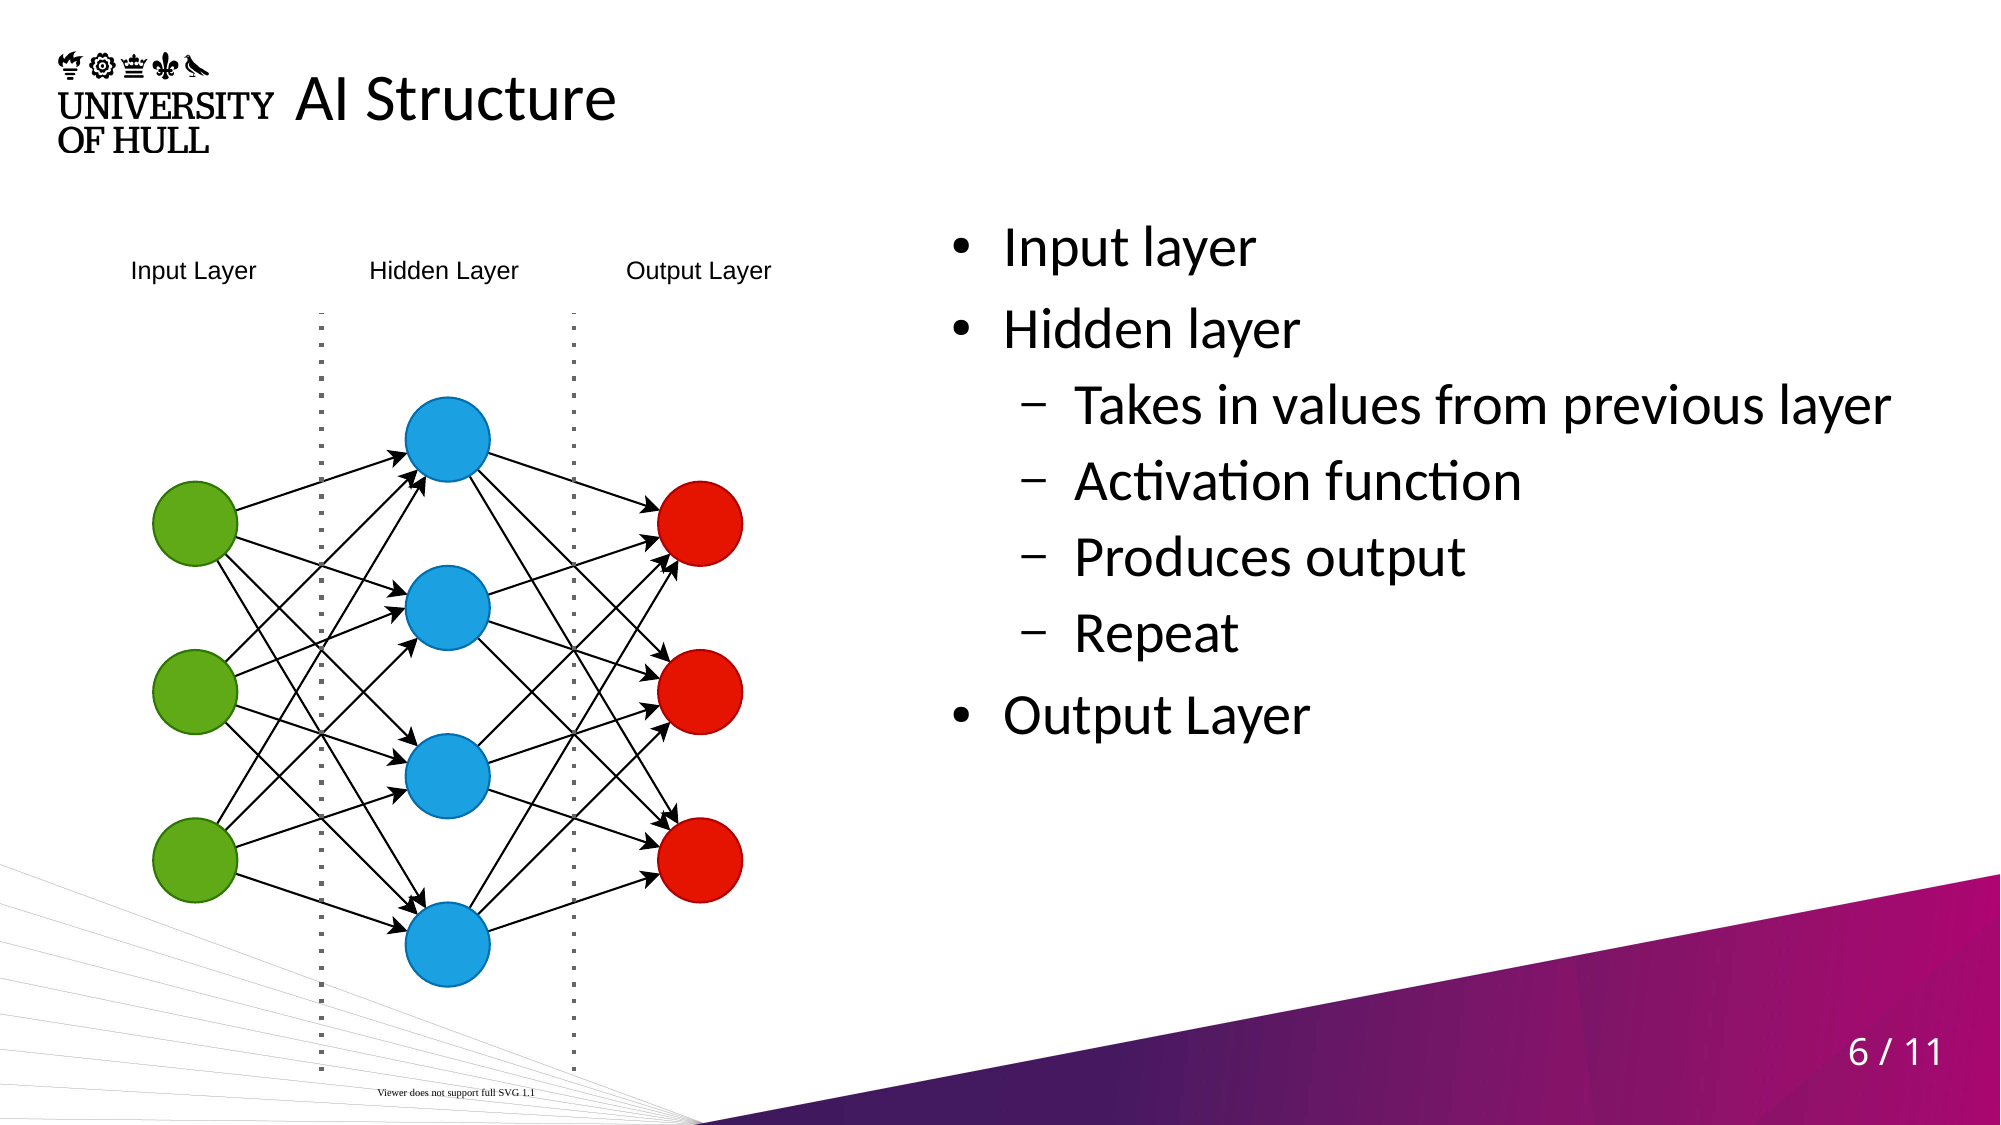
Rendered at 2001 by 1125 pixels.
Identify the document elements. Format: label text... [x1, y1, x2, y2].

picture [0, 0, 2000, 1125]
text_box <number> / 11 [1570, 1015, 1961, 1087]
title AI Structure [295, 42, 1932, 166]
list Input layer Hidden layer Takes in values from previous layer Activation function Produces output Repeat Output Layer [933, 224, 1938, 1063]
